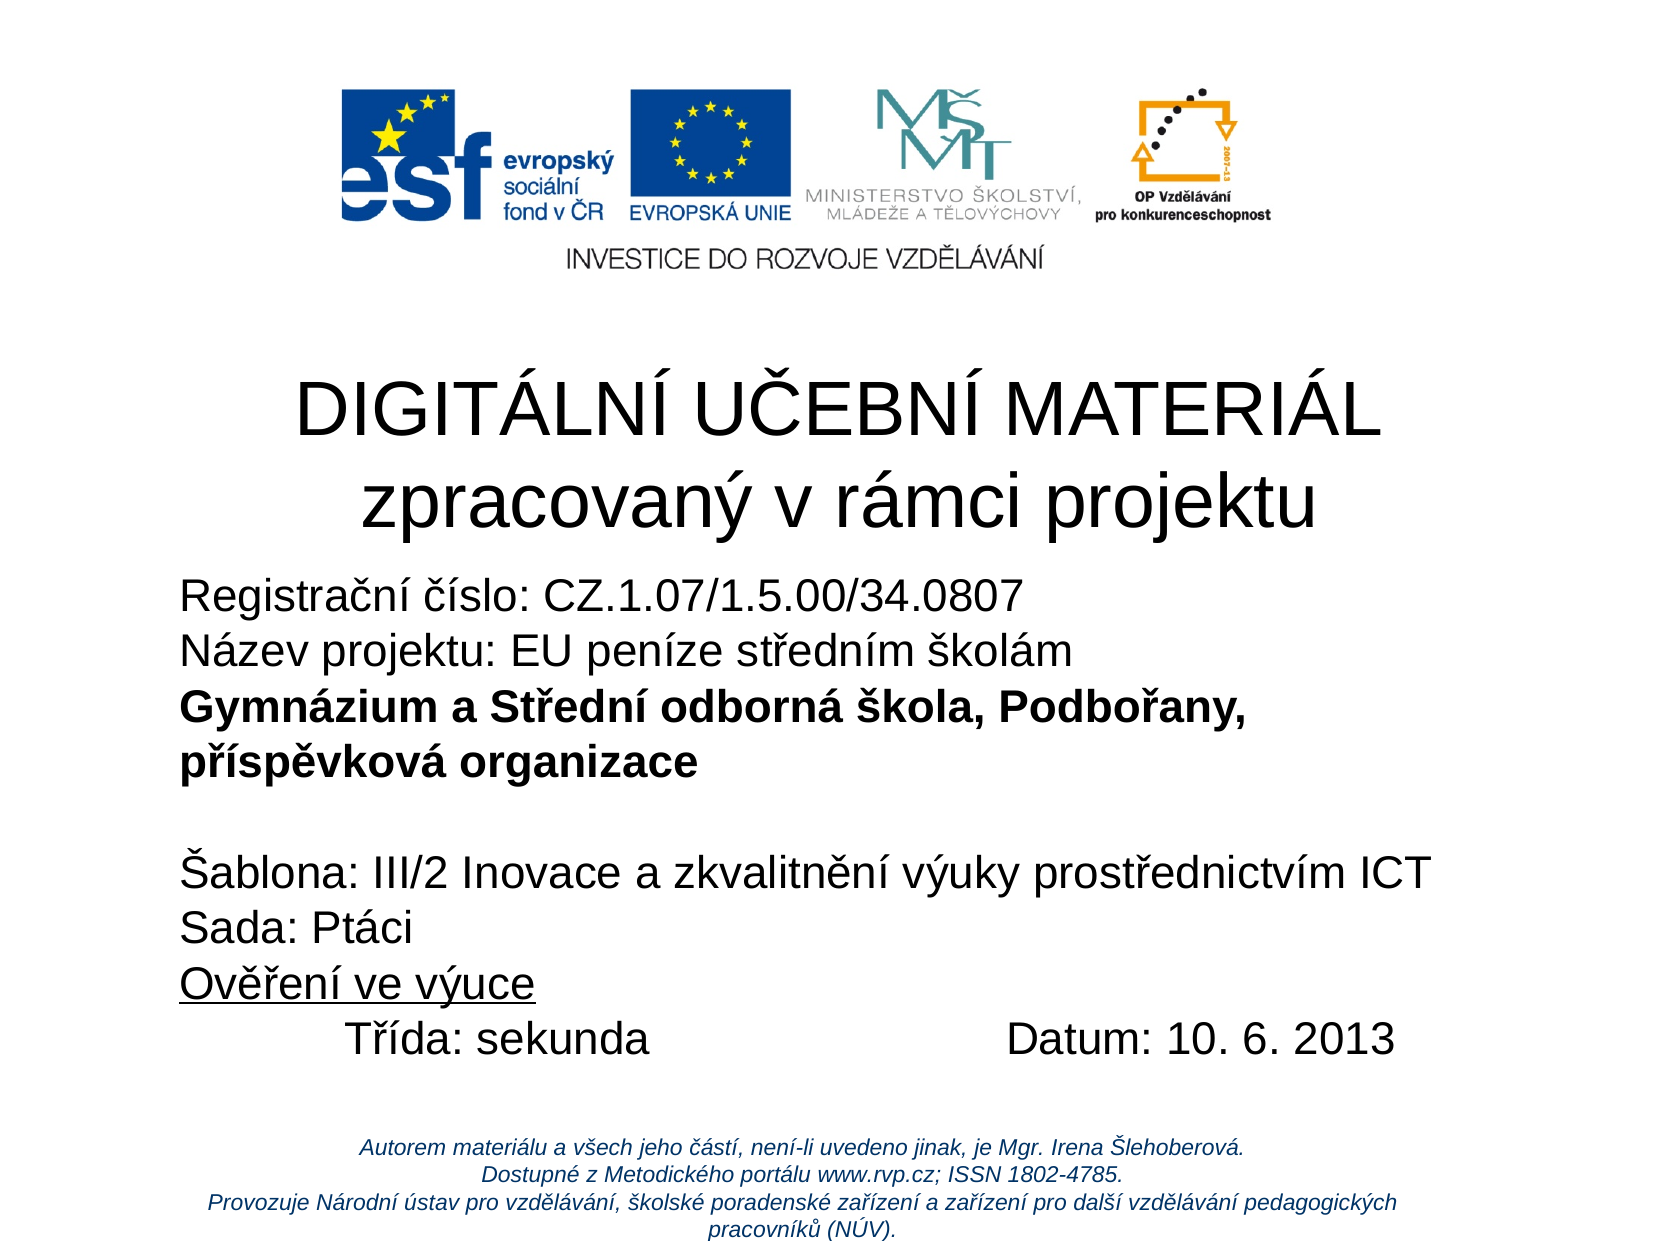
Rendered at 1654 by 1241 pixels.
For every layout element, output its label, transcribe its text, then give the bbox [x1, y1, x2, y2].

picture [292, 47, 1334, 302]
text_box Registrační číslo: CZ.1.07/1.5.00/34.0807 Název projektu: EU peníze středním školám Gymnázium a Střední odborná škola, Podbořany, příspěvková organizace Šablona: III/2 Inovace a zkvalitnění výuky prostřednictvím ICT Sada: Ptáci Ověření ve výuce Třída: sekunda Datum: 10. 6. 2013 [162, 567, 1517, 1128]
title DIGITÁLNÍ UČEBNÍ MATERIÁL zpracovaný v rámci projektu [136, 349, 1543, 552]
text_box Autorem materiálu a všech jeho částí, není-li uvedeno jinak, je Mgr. Irena Šlehoberová. Dostupné z Metodického portálu www.rvp.cz; ISSN 1802-4785. Provozuje Národní ústav pro vzdělávání, školské poradenské zařízení a zařízení pro další vzdělávání pedagogických pracovníků (NÚV). [141, 1124, 1465, 1241]
